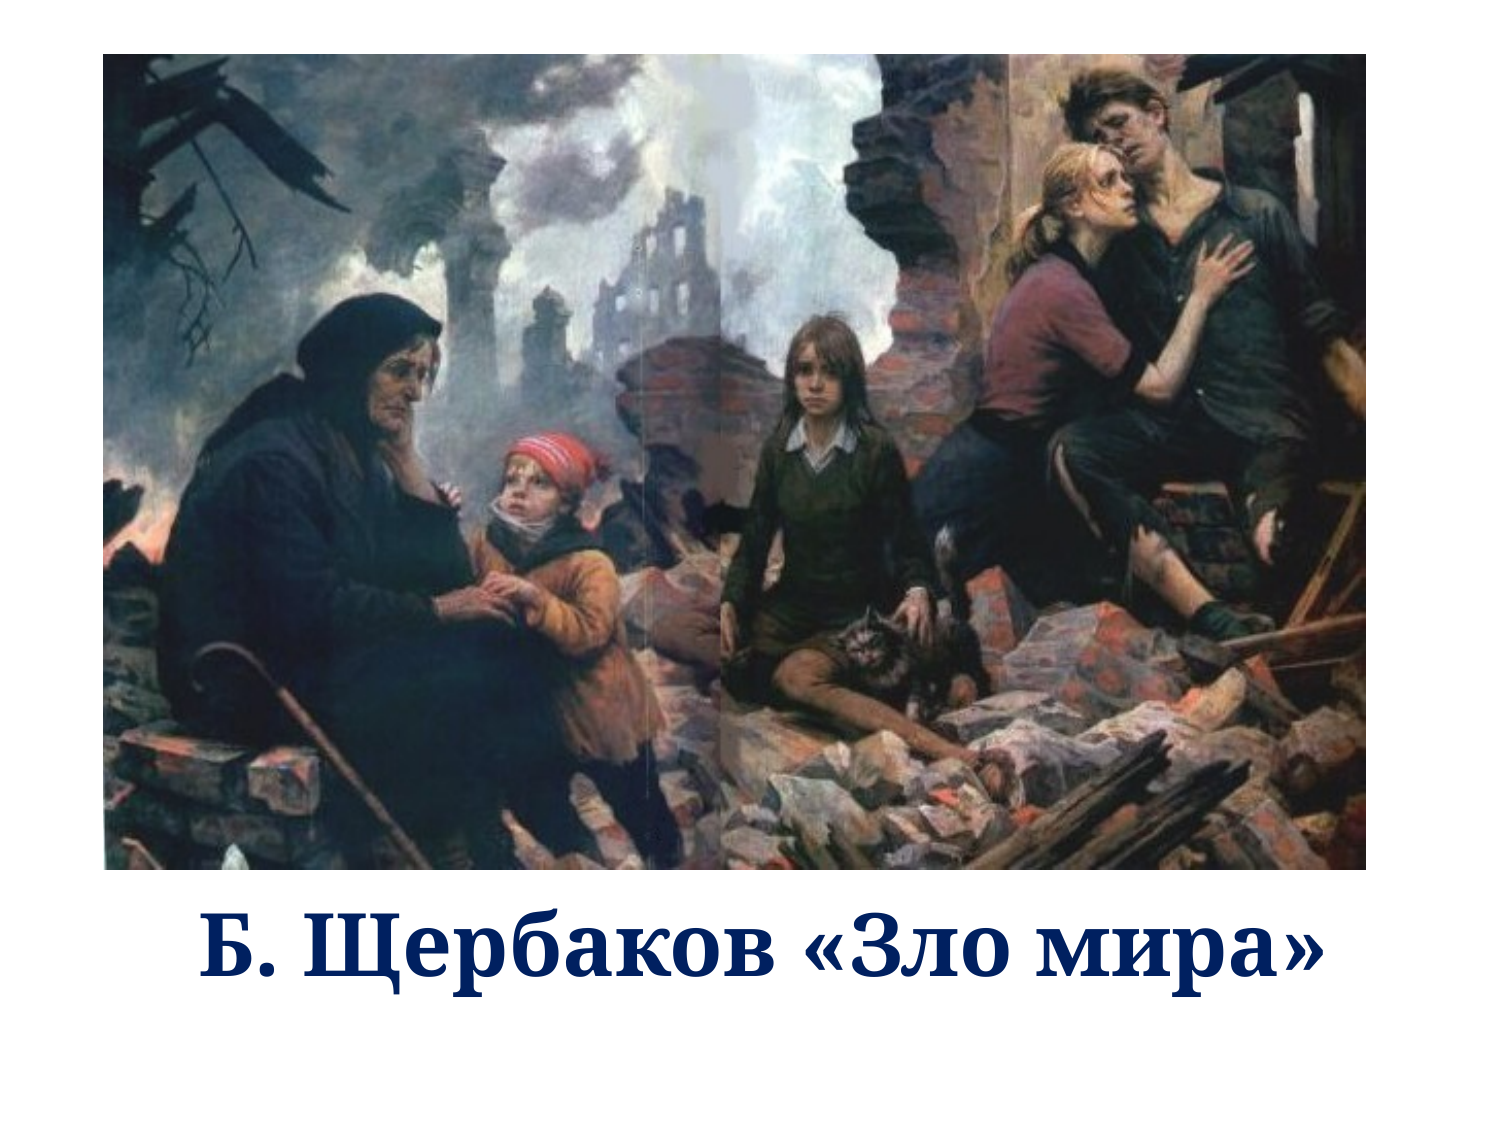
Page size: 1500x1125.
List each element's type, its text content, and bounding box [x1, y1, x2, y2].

picture [103, 54, 1366, 870]
title Б. Щербаков «Зло мира» [88, 881, 1439, 1069]
